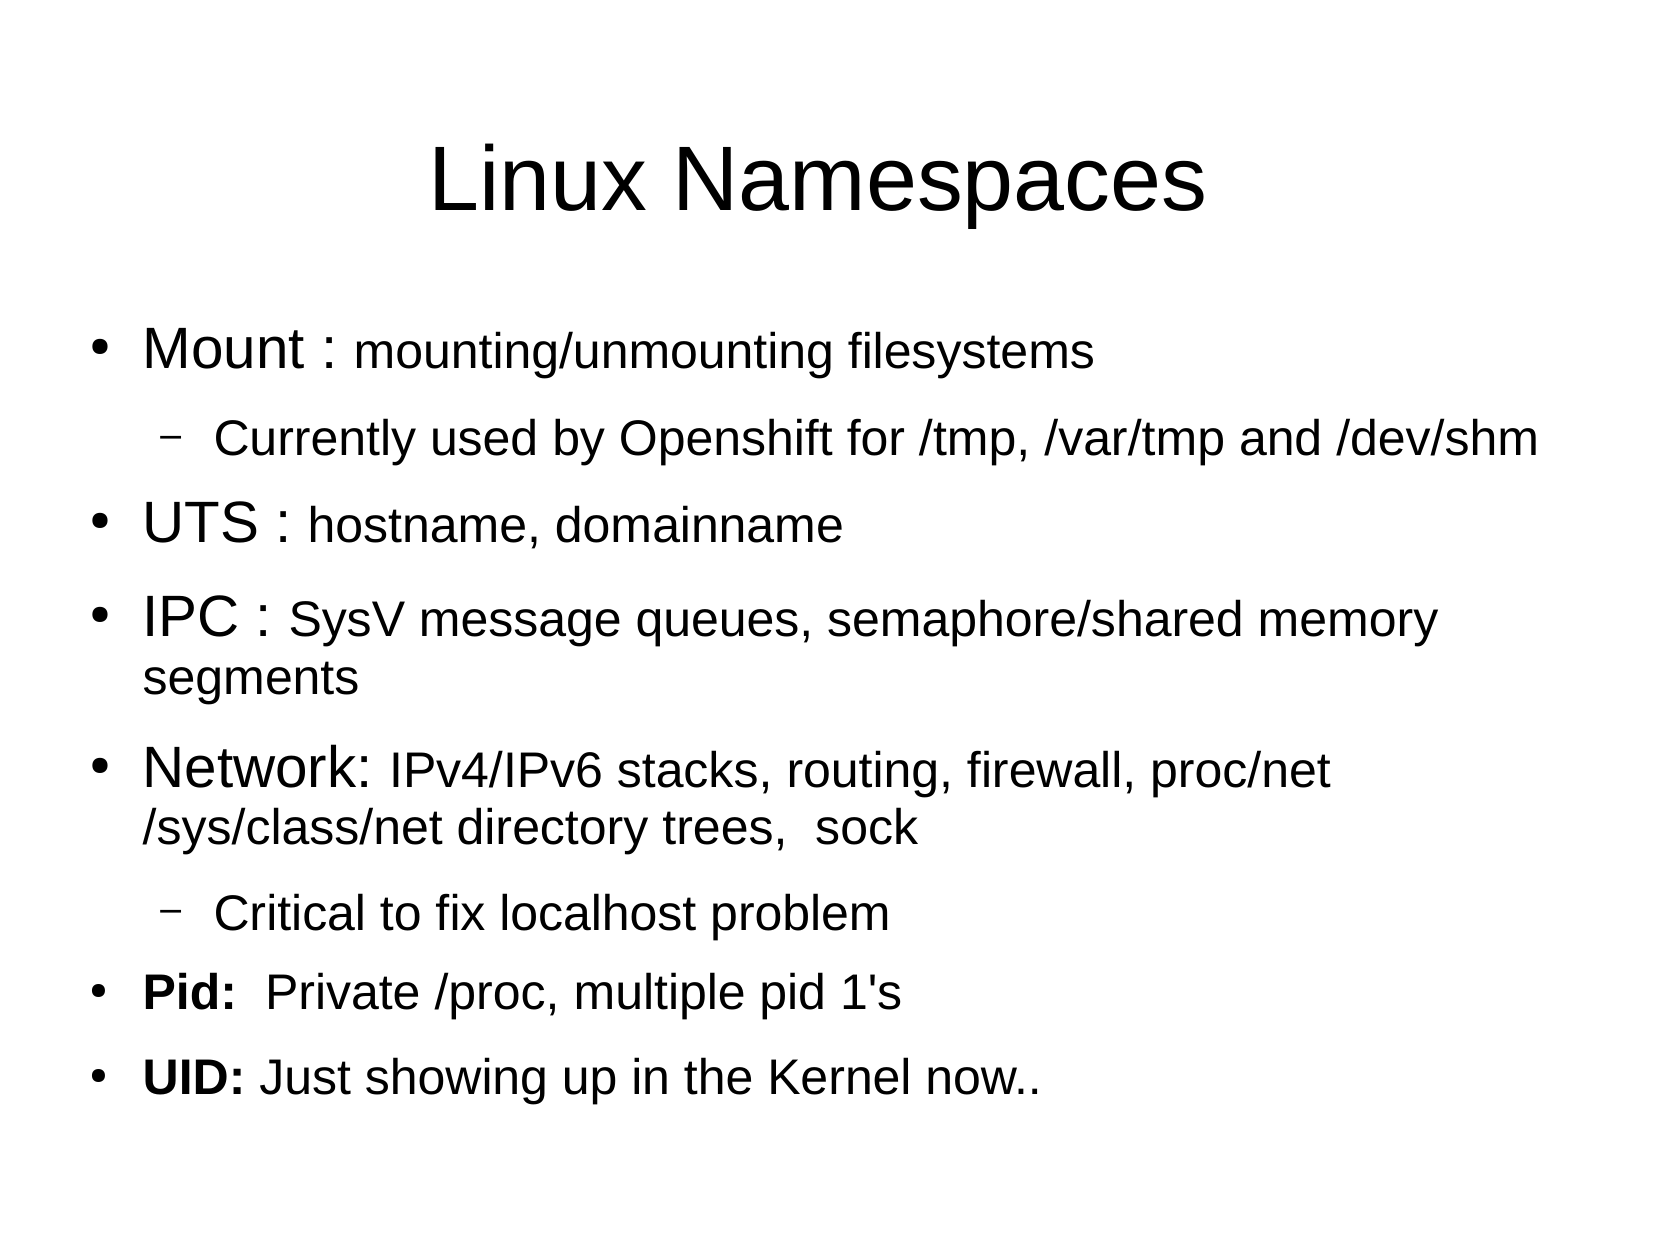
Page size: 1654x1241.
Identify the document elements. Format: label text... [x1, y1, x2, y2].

list Mount : mounting/unmounting filesystems Currently used by Openshift for /tmp, /var/tmp and /dev/shm UTS : hostname, domainname IPC : SysV message queues, semaphore/shared memory segments Network: IPv4/IPv6 stacks, routing, firewall, proc/net /sys/class/net directory trees, sock Critical to fix localhost problem Pid: Private /proc, multiple pid 1's UID: Just showing up in the Kernel now.. [71, 315, 1561, 1106]
title Linux Namespaces [112, 75, 1525, 283]
